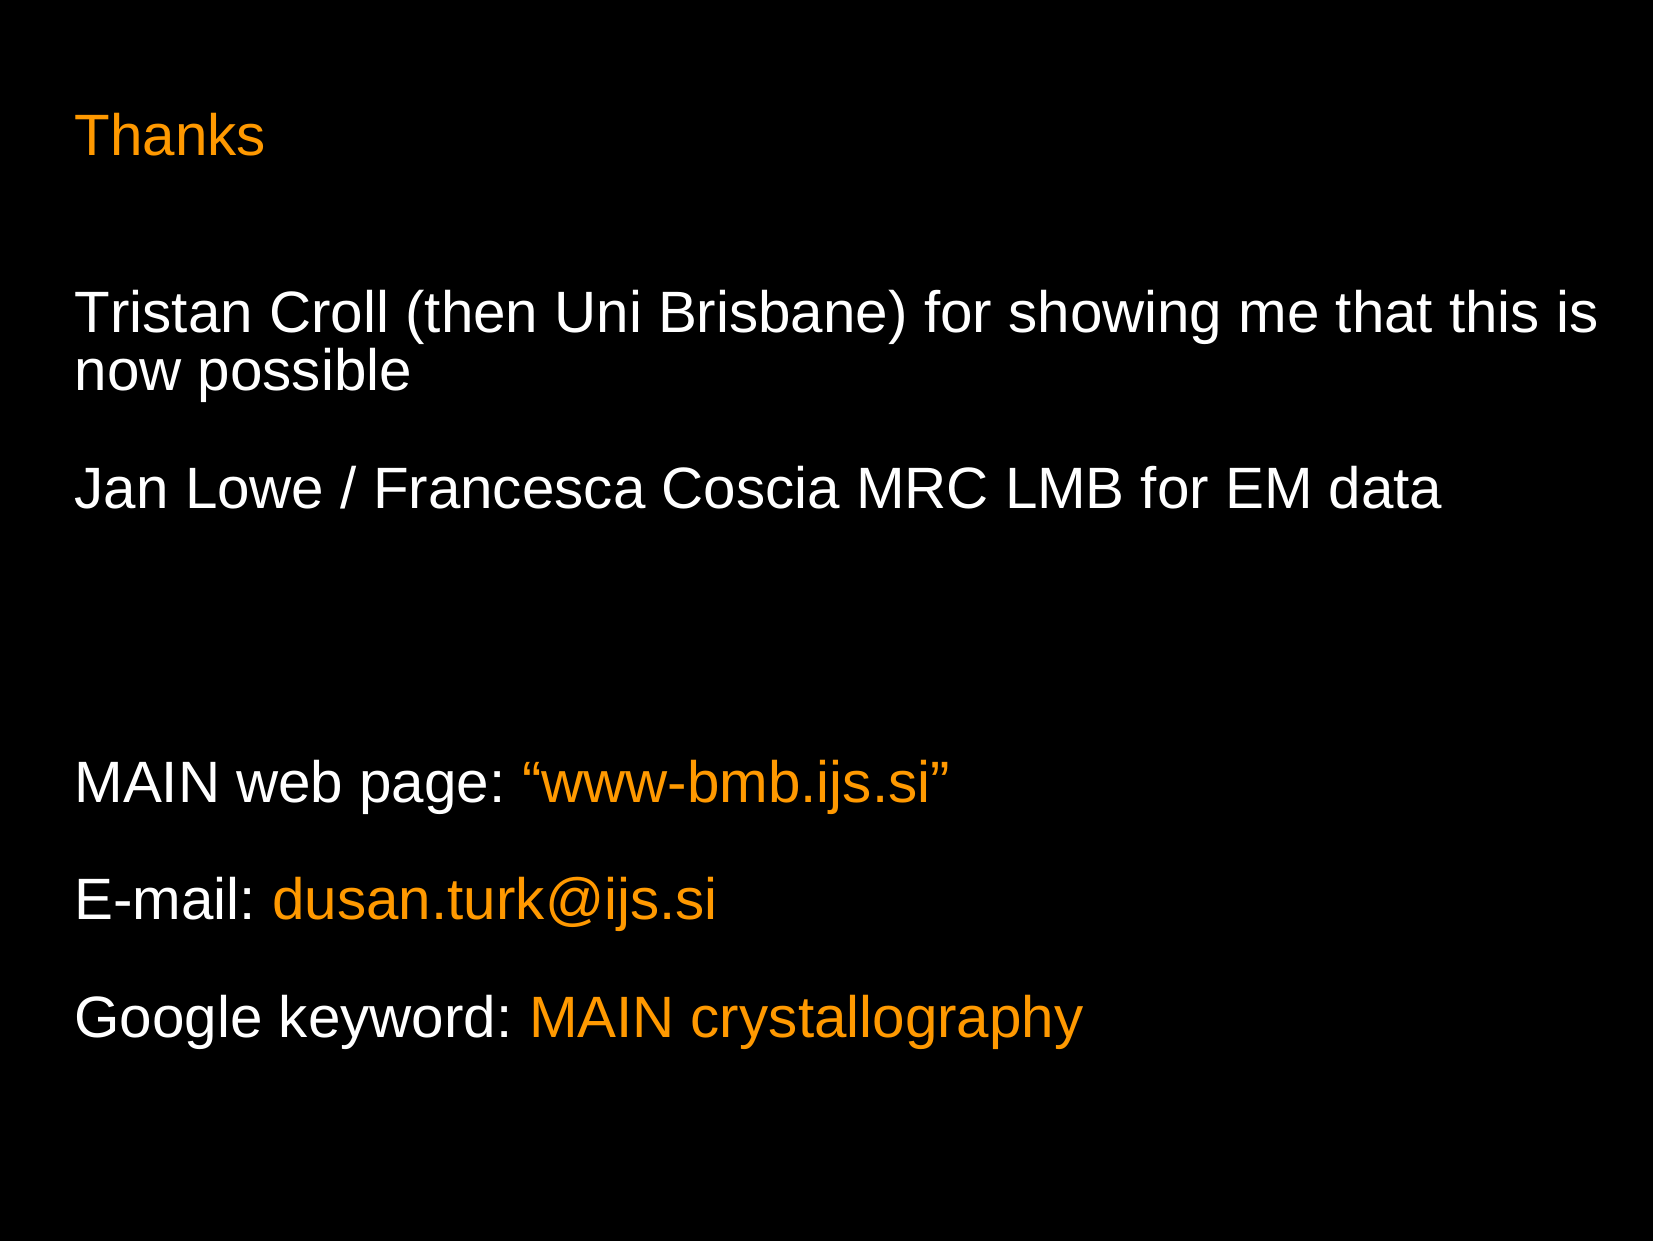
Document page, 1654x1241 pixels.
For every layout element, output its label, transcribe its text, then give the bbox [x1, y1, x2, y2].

text_box Thanks Tristan Croll (then Uni Brisbane) for showing me that this is now possible Jan Lowe / Francesca Coscia MRC LMB for EM data MAIN web page: “www-bmb.ijs.si” E-mail: dusan.turk@ijs.si Google keyword: MAIN crystallography [60, 101, 1653, 1173]
